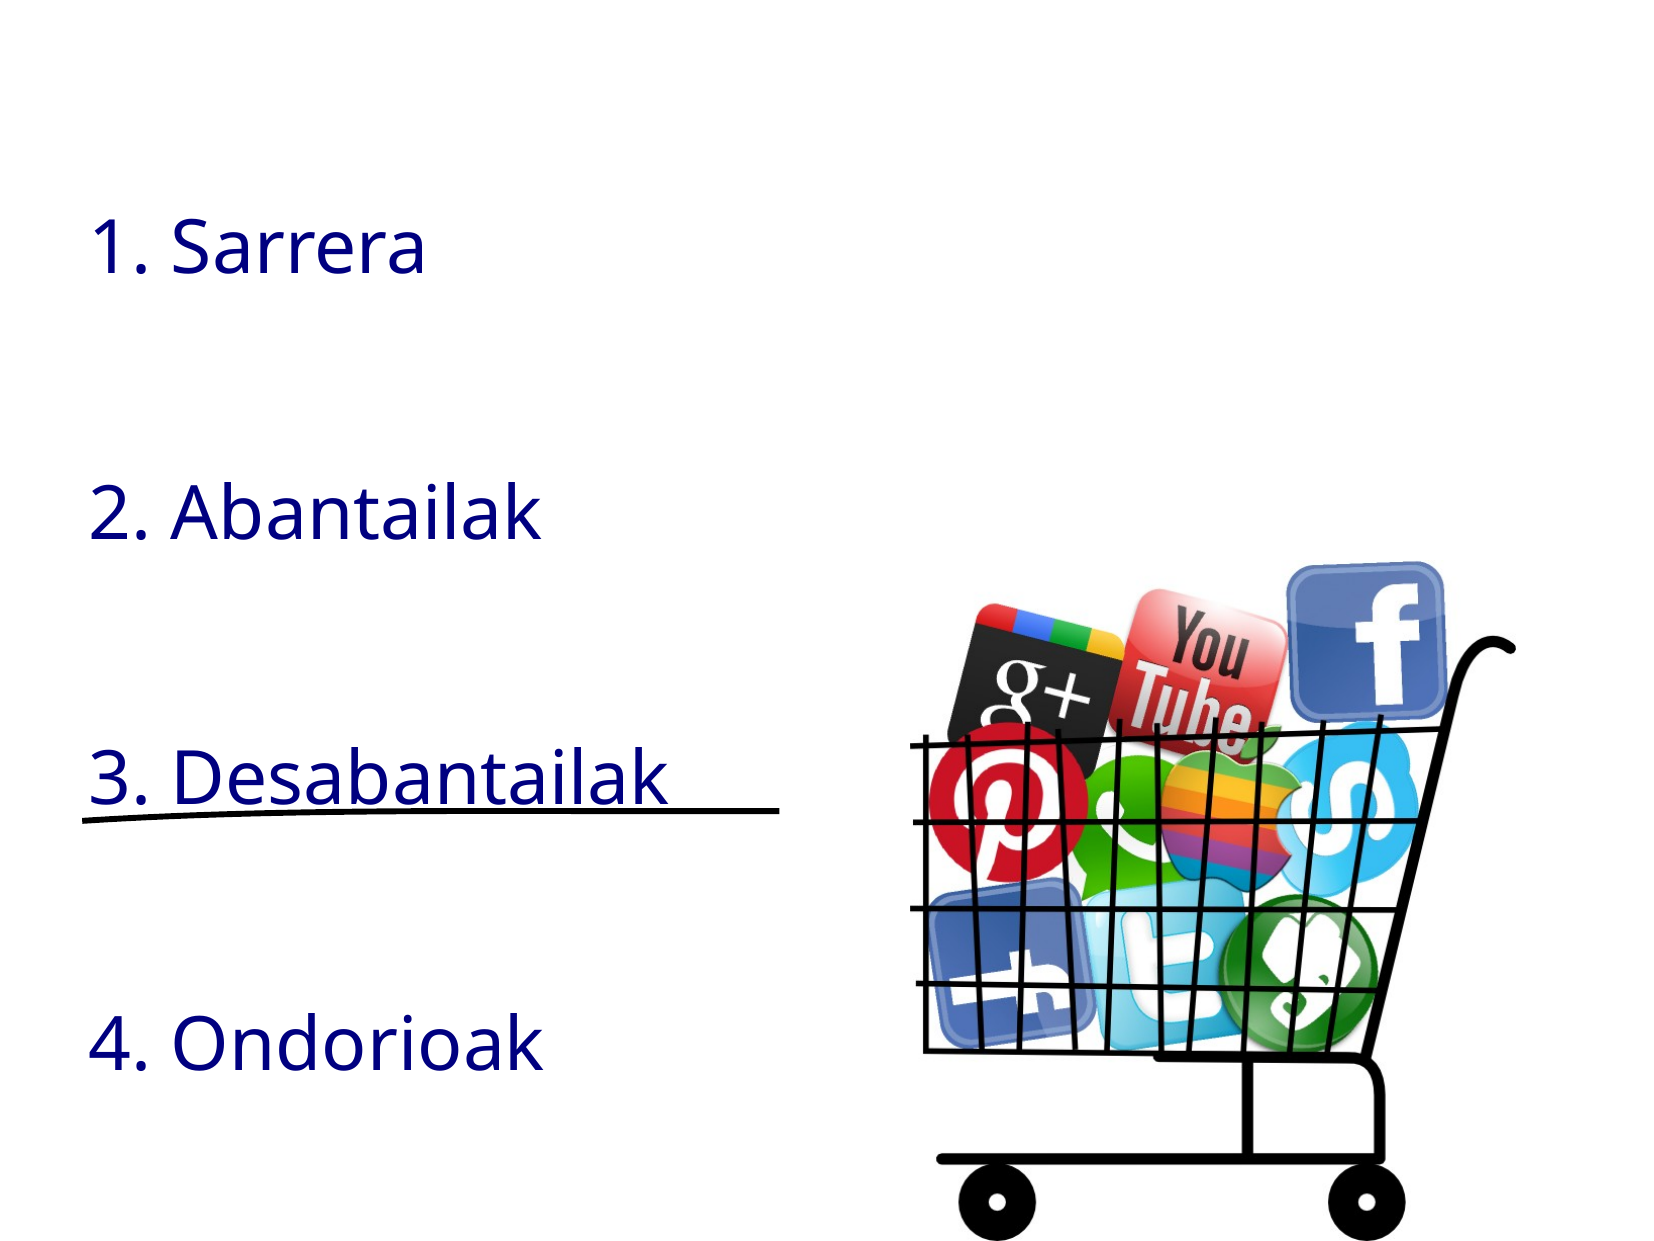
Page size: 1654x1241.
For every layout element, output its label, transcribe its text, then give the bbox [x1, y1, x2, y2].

title 1. Sarrera 2. Abantailak 3. Desabantailak 4. Ondorioak [88, 239, 827, 1016]
picture [910, 560, 1516, 1241]
